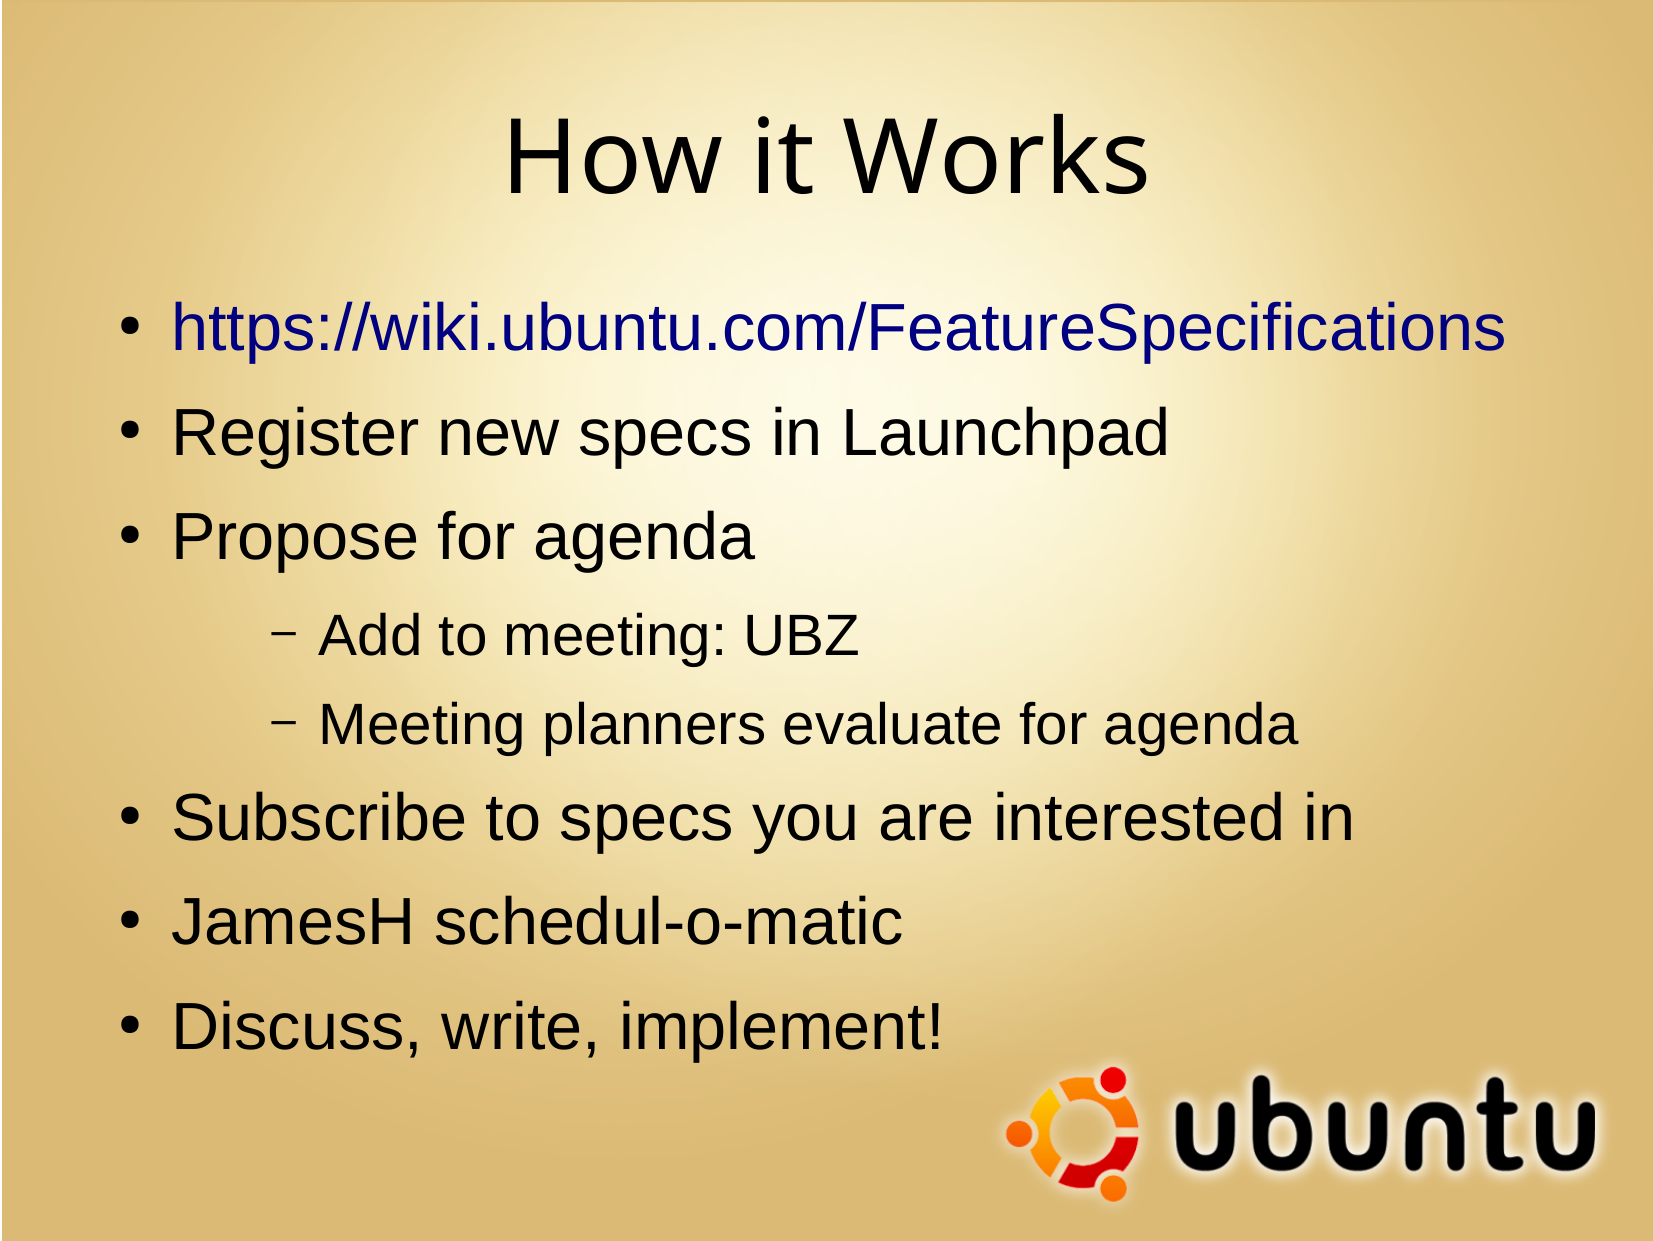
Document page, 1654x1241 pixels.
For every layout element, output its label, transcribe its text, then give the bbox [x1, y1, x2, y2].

picture [2, 0, 1654, 1241]
list https://wiki.ubuntu.com/FeatureSpecifications Register new specs in Launchpad Propose for agenda Add to meeting: UBZ Meeting planners evaluate for agenda Subscribe to specs you are interested in JamesH schedul-o-matic Discuss, write, implement! [82, 290, 1571, 1130]
title How it Works [82, 49, 1571, 257]
